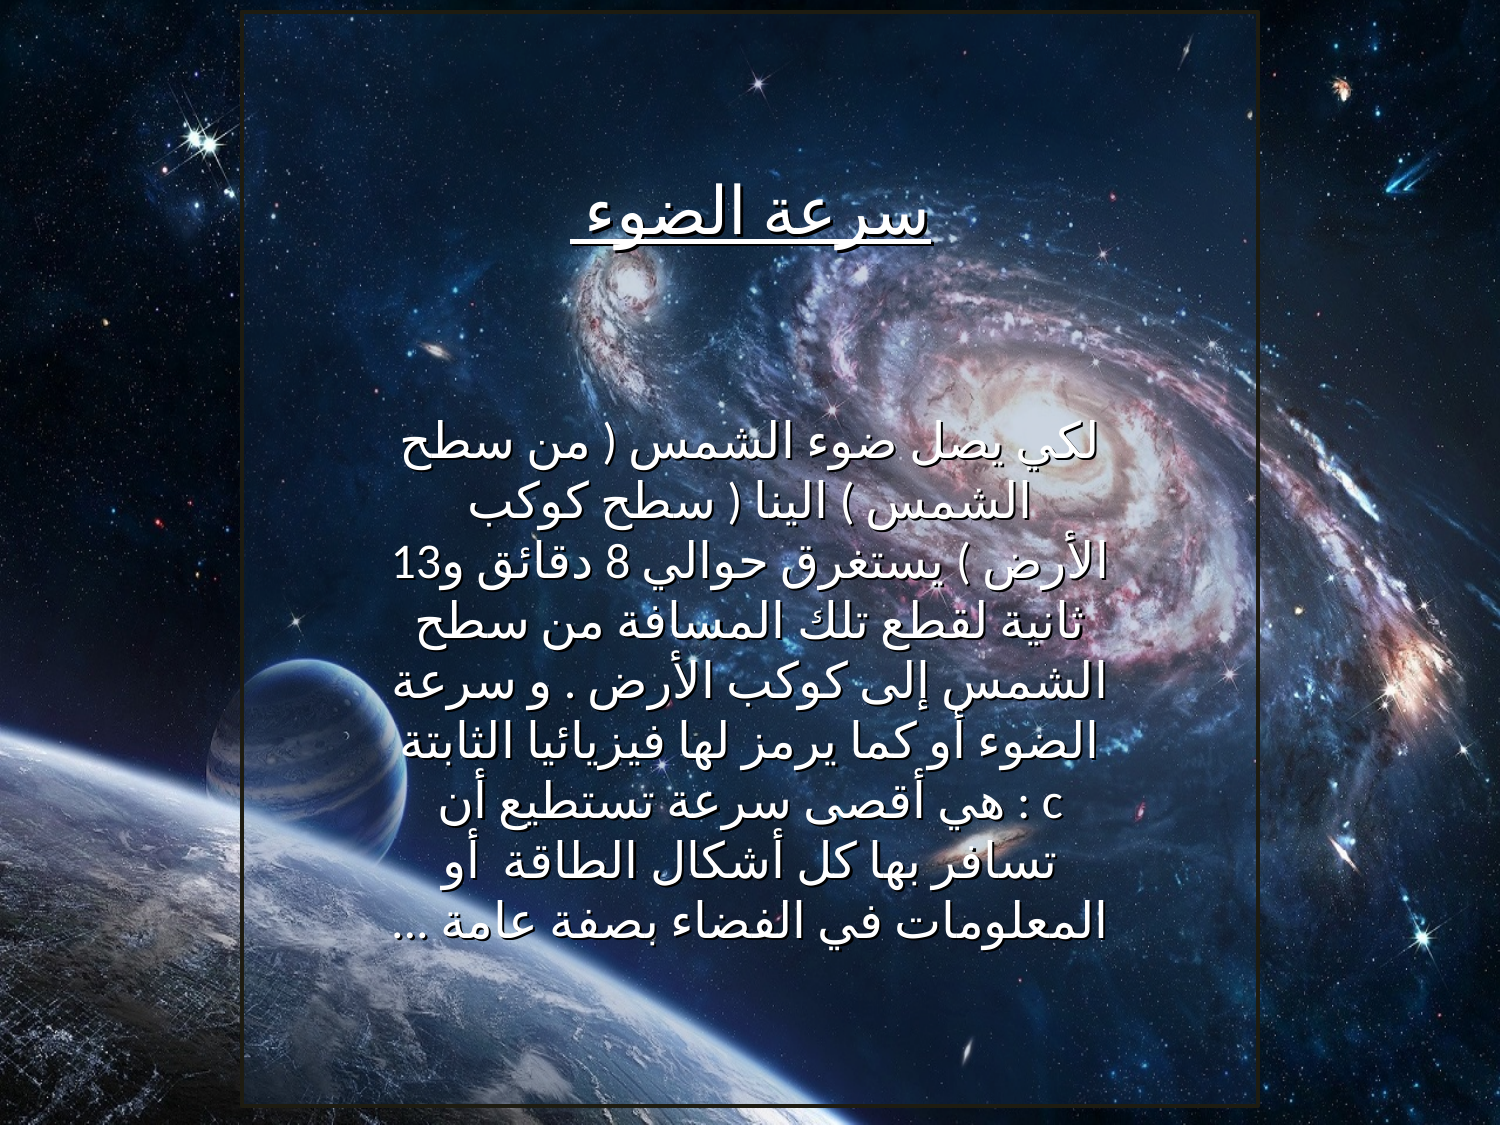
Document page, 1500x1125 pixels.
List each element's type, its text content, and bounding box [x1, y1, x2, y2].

text_box سرعة الضوء لكي يصل ضوء الشمس ( من سطح الشمس ) الينا ( سطح كوكب الأرض ) يستغرق حوالي 8 دقائق و13 ثانية لقطع تلك المسافة من سطح الشمس إلى كوكب الأرض . و سرعة الضوء أو كما يرمز لها فيزيائيا الثابتة c : هي أقصى سرعة تستطيع أن تسافر بها كل أشكال الطاقة أو المعلومات في الفضاء بصفة عامة ... [375, 161, 1125, 1016]
text_box [242, 12, 1258, 1106]
